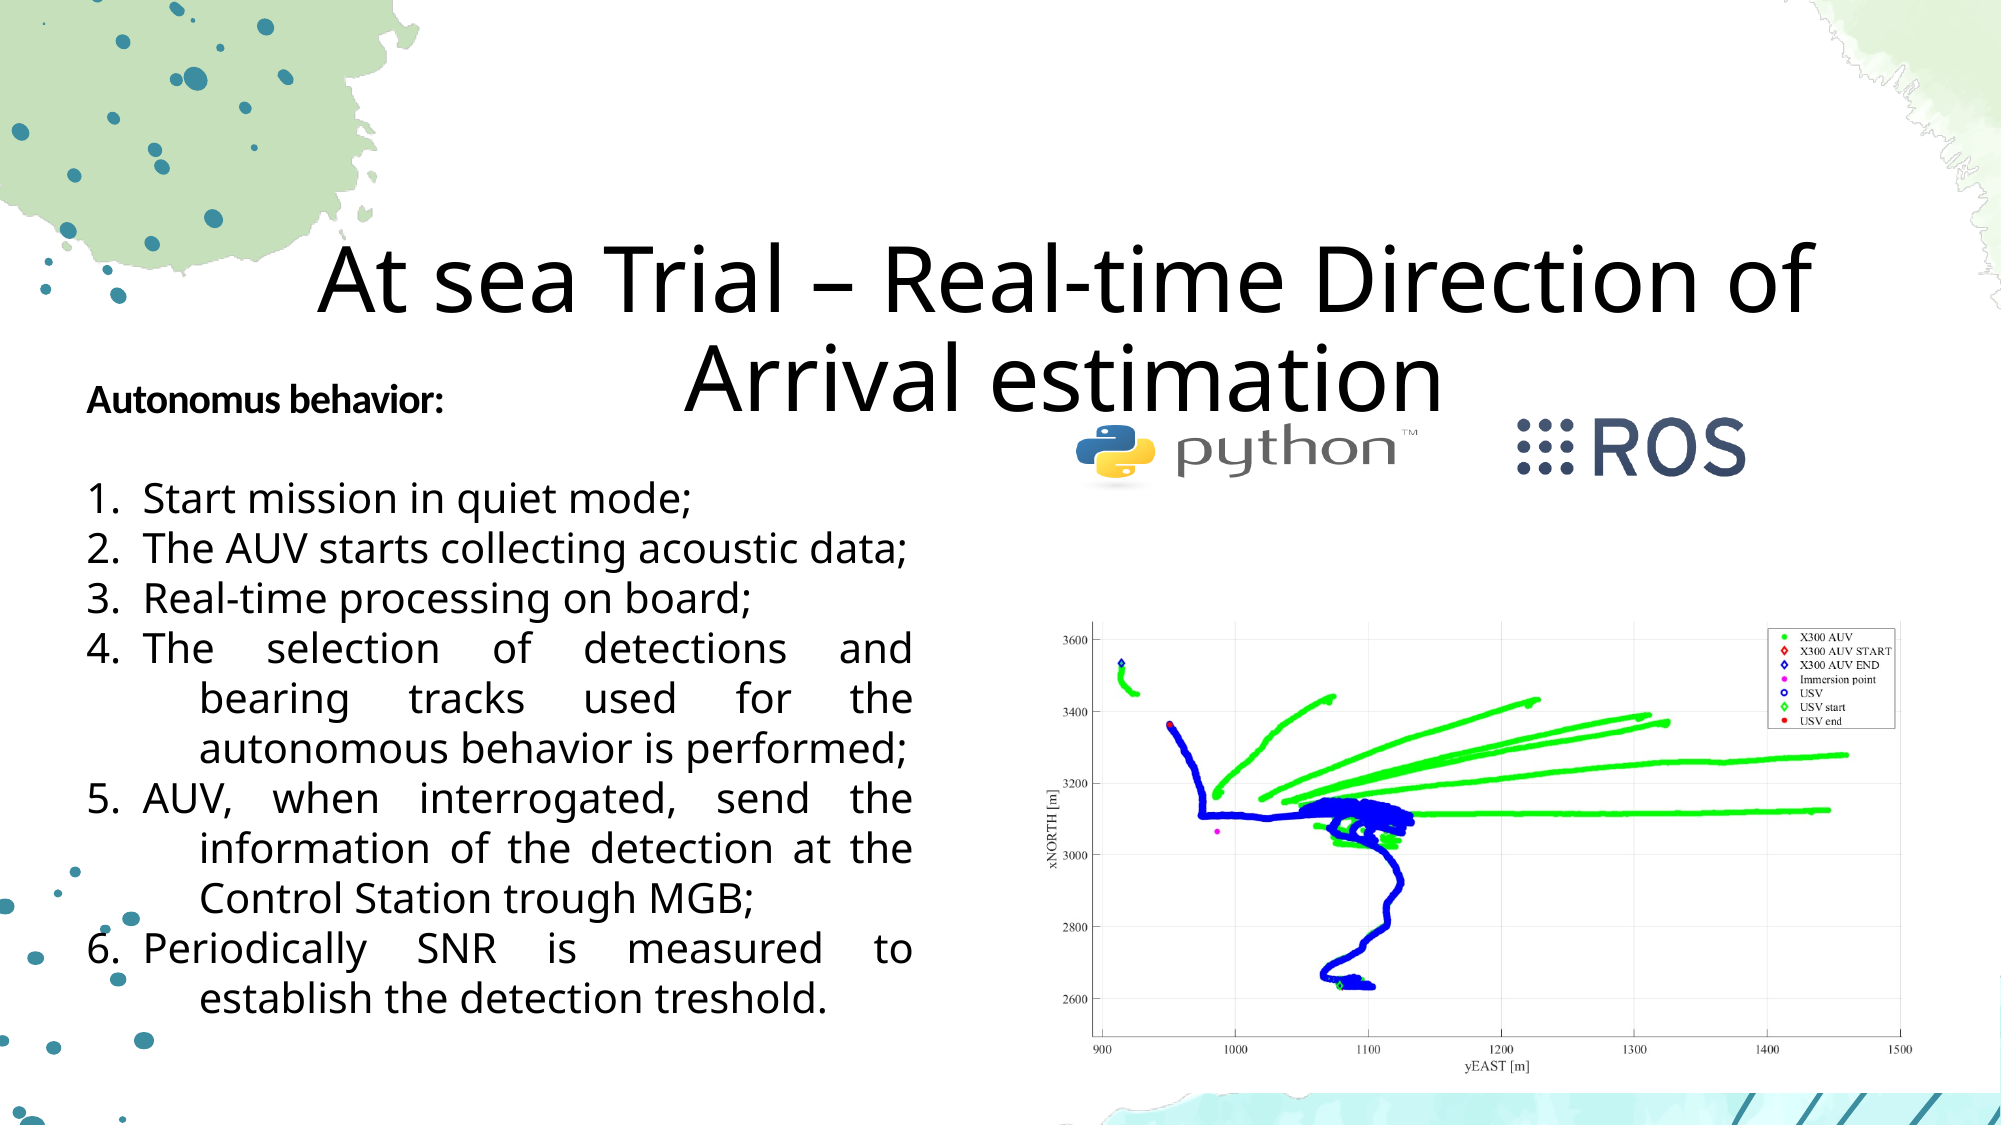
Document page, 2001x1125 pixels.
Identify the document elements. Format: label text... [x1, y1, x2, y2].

text_box Autonomus behavior: Start mission in quiet mode; The AUV starts collecting acoustic data; Real-time processing on board; The selection of detections and bearing tracks used for the autonomous behavior is performed; AUV, when interrogated, send the information of the detection at the Control Station trough MGB; Periodically SNR is measured to establish the detection treshold. [71, 363, 930, 1036]
picture [956, 583, 2000, 1093]
picture [1059, 415, 1425, 500]
text_box [65, 253, 2000, 428]
title At sea Trial – Real-time Direction of Arrival estimation [226, 213, 1906, 253]
picture [1502, 384, 1760, 509]
